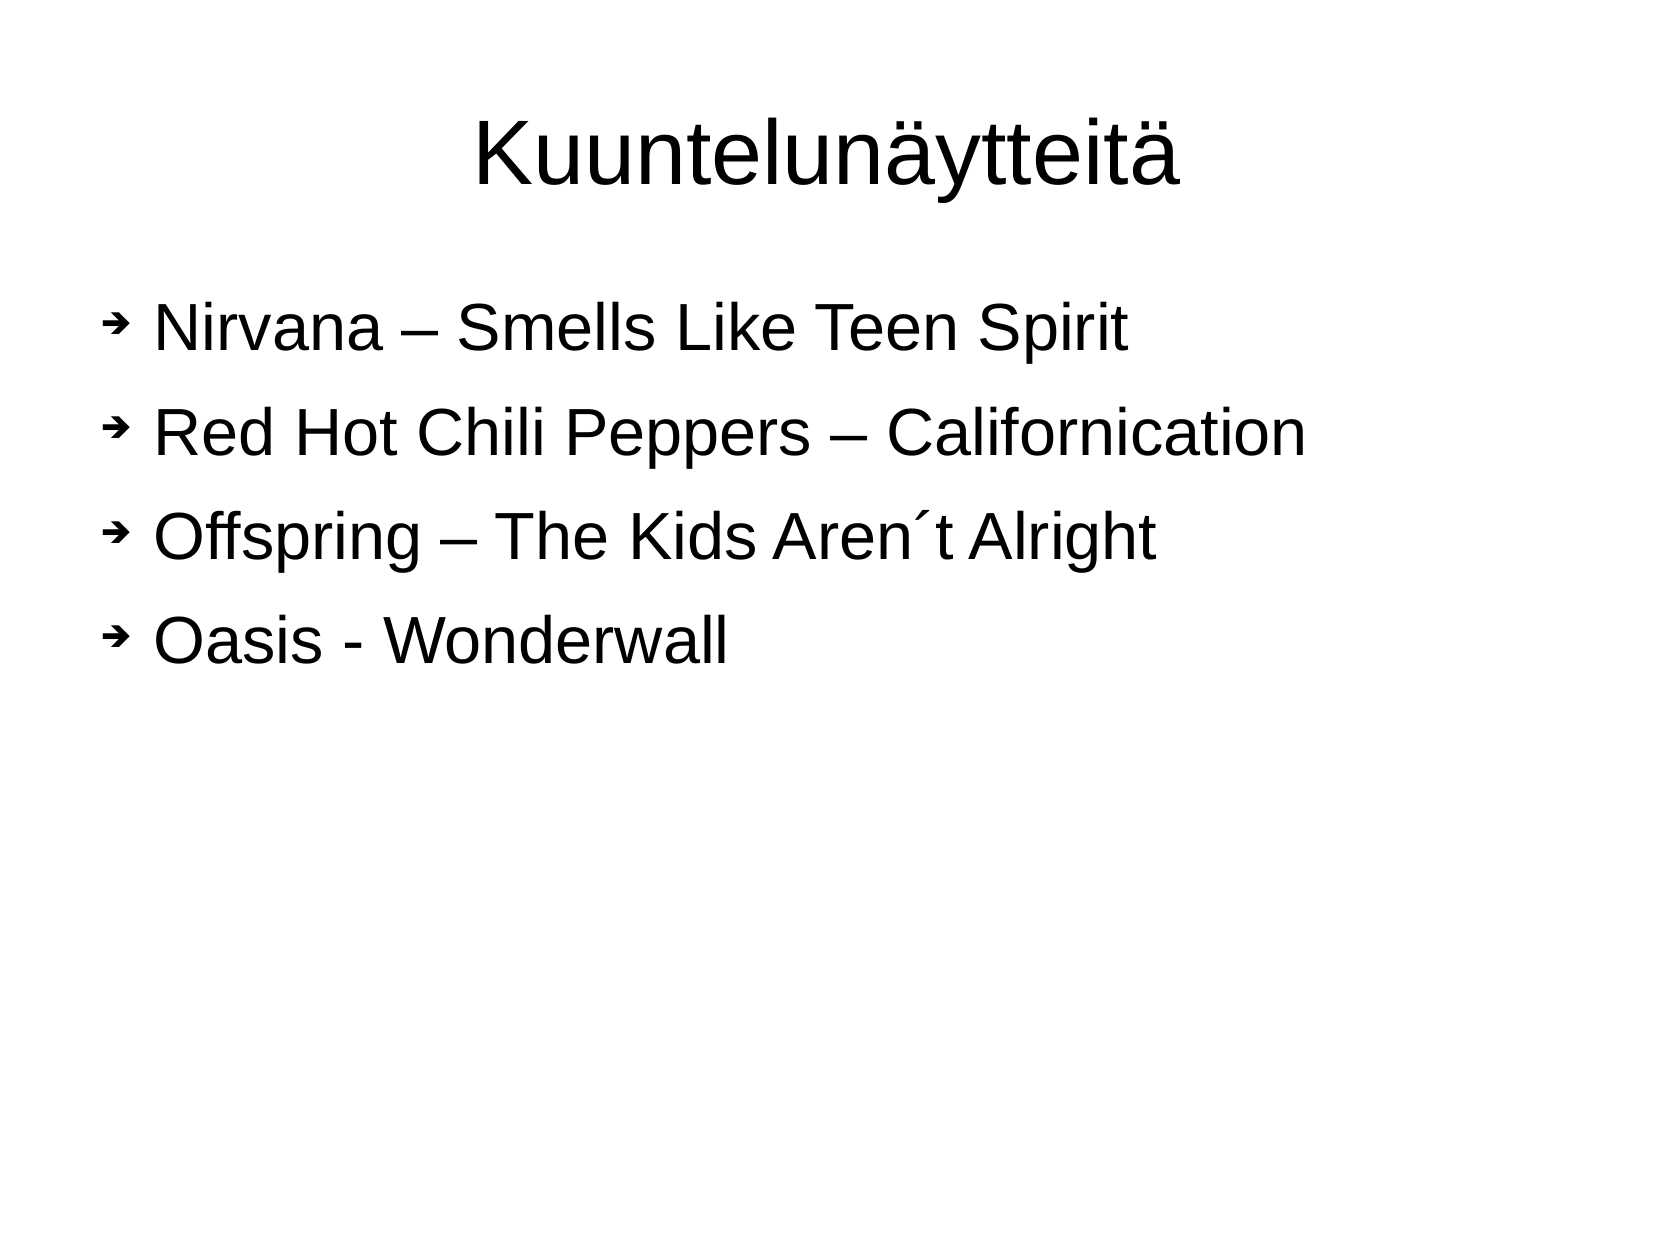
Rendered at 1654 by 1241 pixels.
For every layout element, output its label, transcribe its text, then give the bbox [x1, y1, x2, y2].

list Nirvana – Smells Like Teen Spirit Red Hot Chili Peppers – Californication Offspring – The Kids Aren´t Alright Oasis - Wonderwall [82, 290, 1571, 1010]
title Kuuntelunäytteitä [82, 49, 1571, 257]
